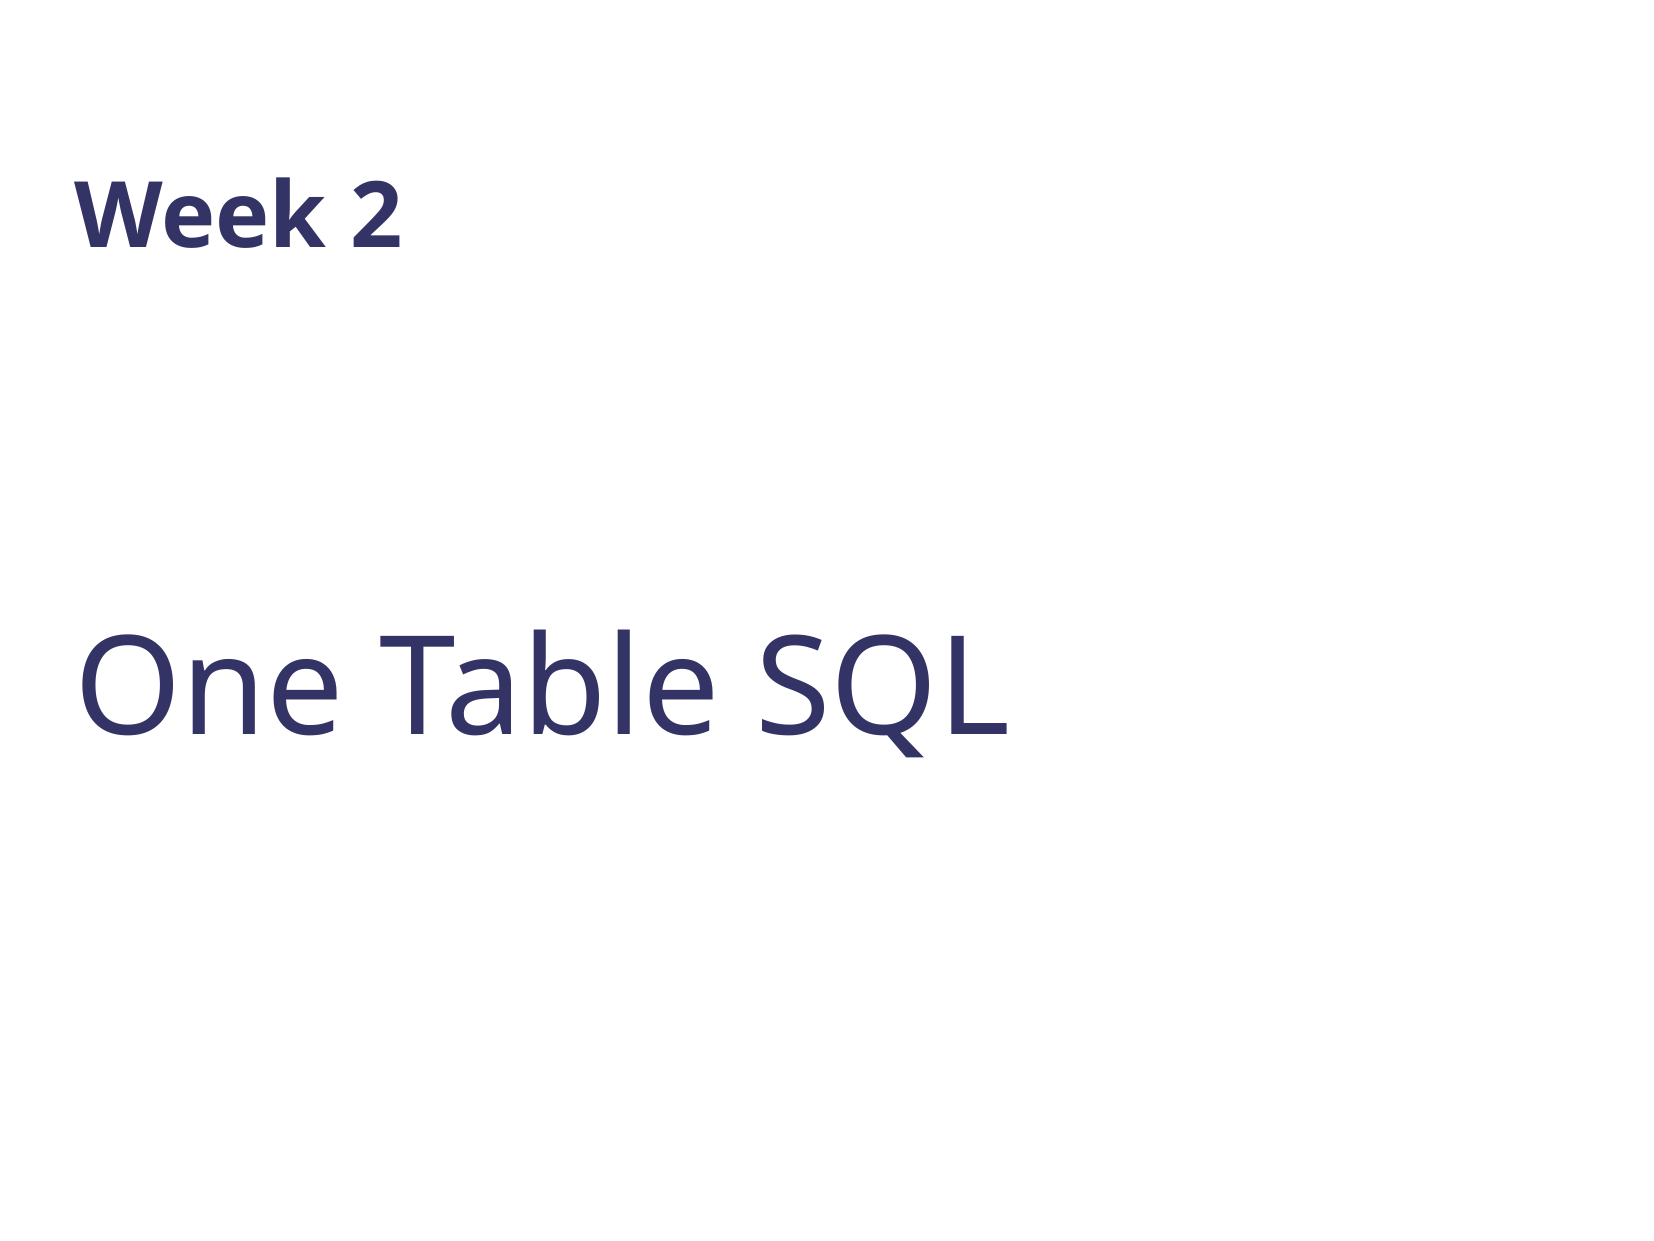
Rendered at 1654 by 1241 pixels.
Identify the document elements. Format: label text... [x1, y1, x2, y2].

title Week 2 One Table SQL [74, 150, 1651, 1163]
